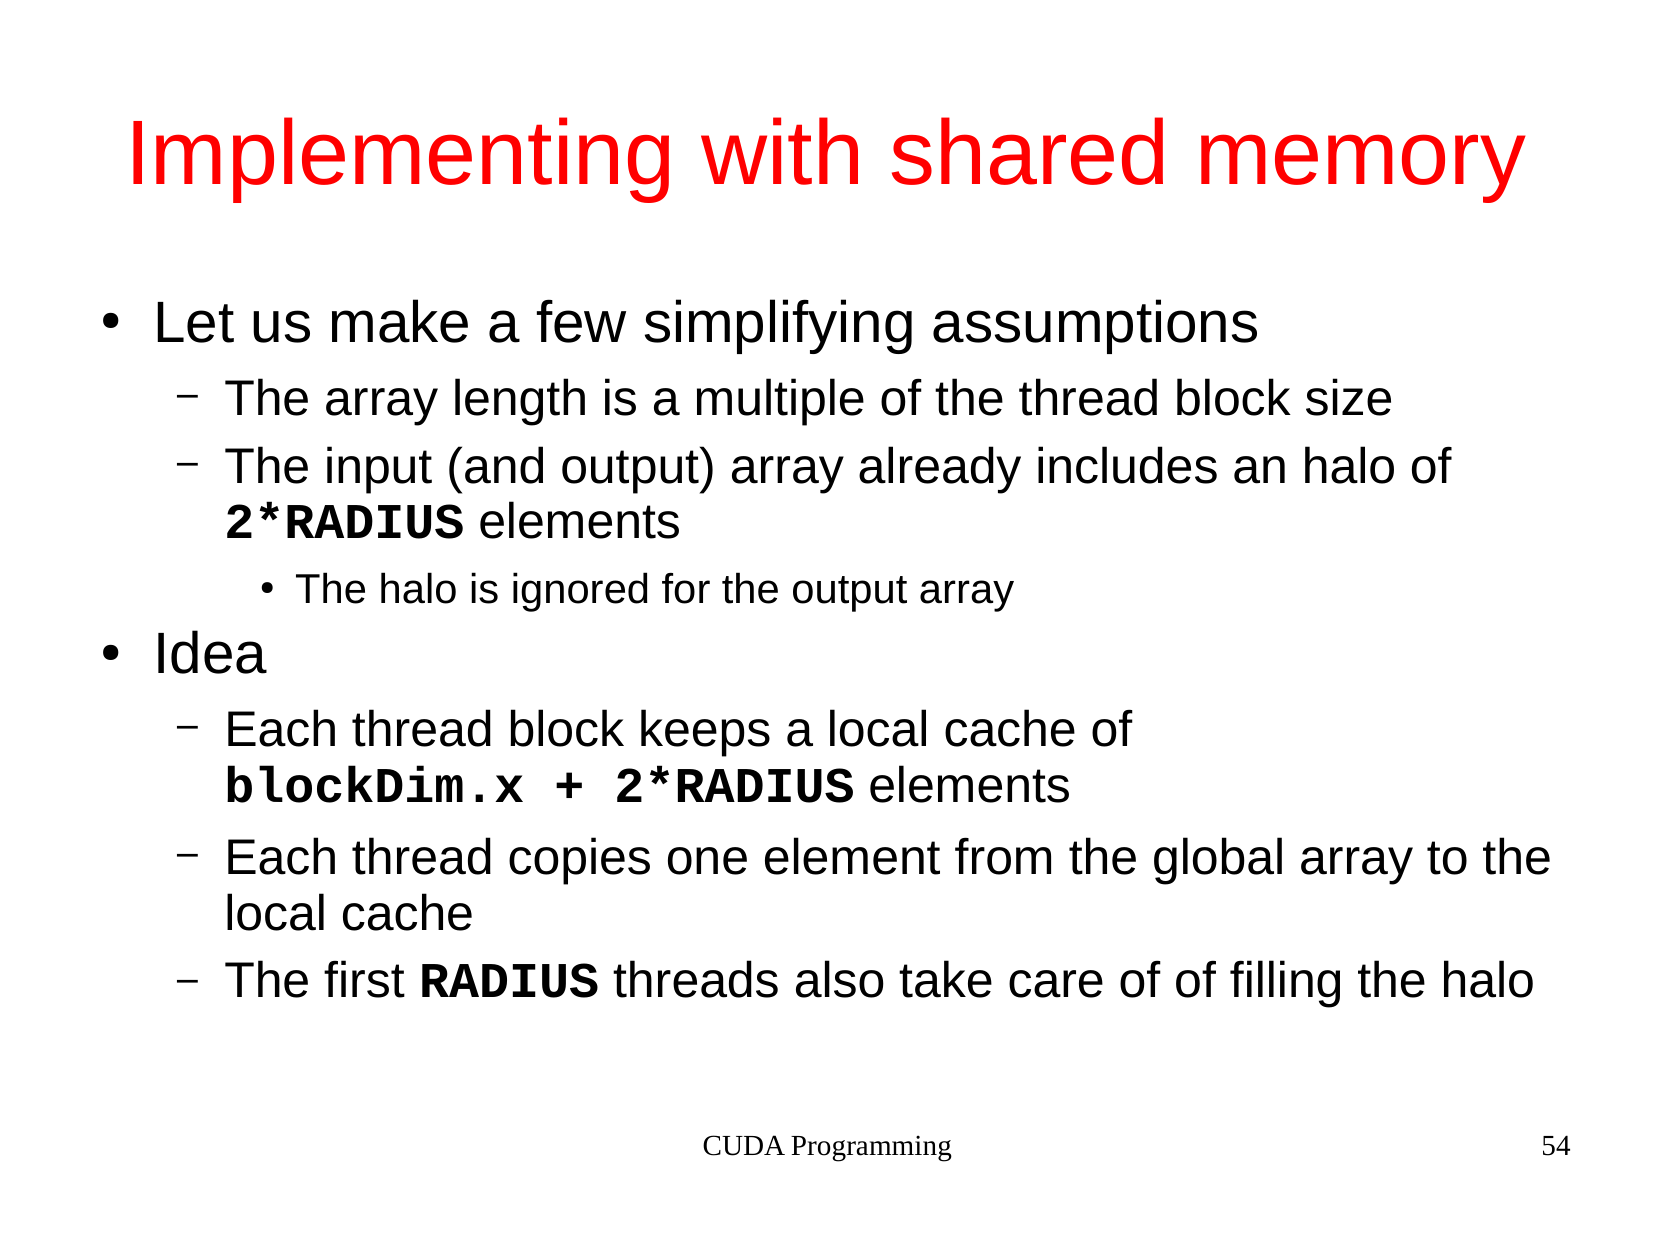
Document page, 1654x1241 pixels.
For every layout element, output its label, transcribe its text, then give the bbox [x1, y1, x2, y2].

title Implementing with shared memory [82, 49, 1571, 257]
list Let us make a few simplifying assumptions The array length is a multiple of the thread block size The input (and output) array already includes an halo of 2*RADIUS elements The halo is ignored for the output array Idea Each thread block keeps a local cache of blockDim.x + 2*RADIUS elements Each thread copies one element from the global array to the local cache The first RADIUS threads also take care of of filling the halo [82, 290, 1571, 1109]
